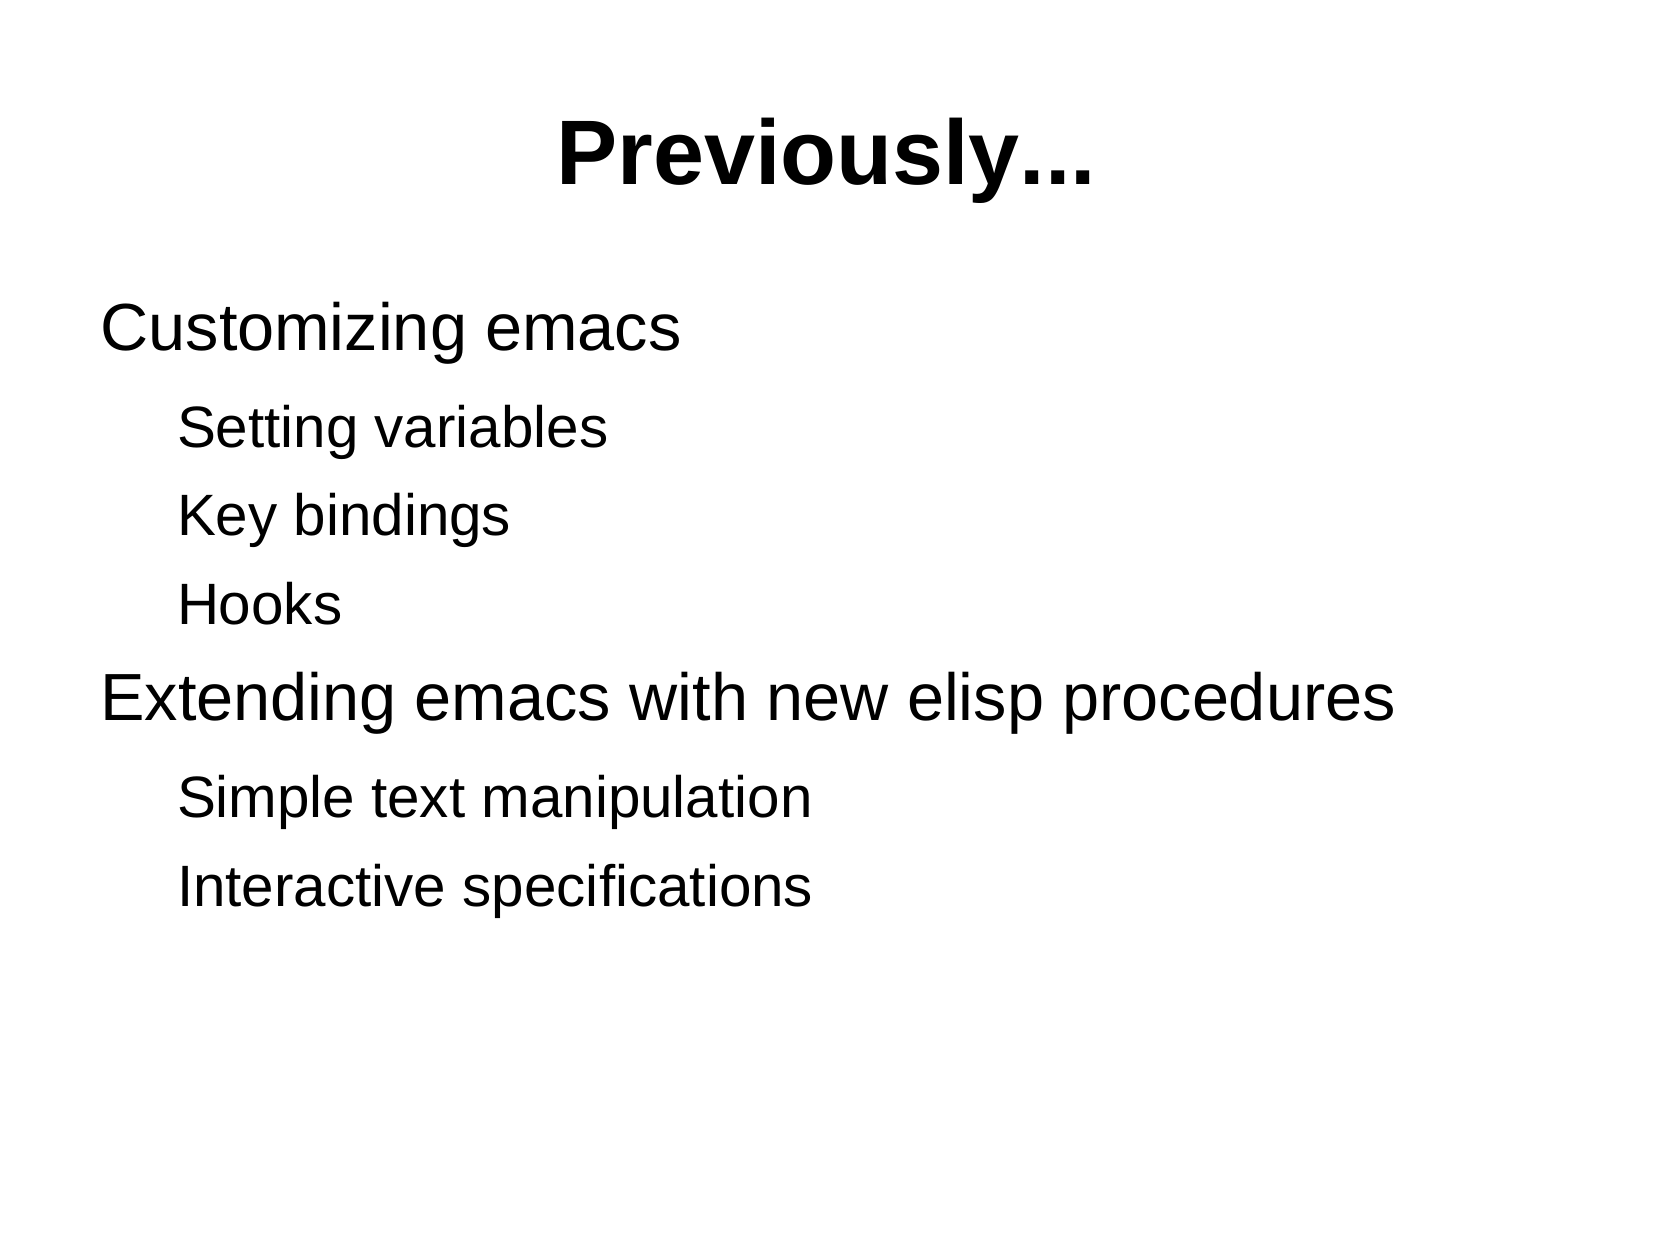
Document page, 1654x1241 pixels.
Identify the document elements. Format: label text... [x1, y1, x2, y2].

list Customizing emacs Setting variables Key bindings Hooks Extending emacs with new elisp procedures Simple text manipulation Interactive specifications [82, 290, 1571, 1094]
title Previously... [82, 49, 1571, 257]
